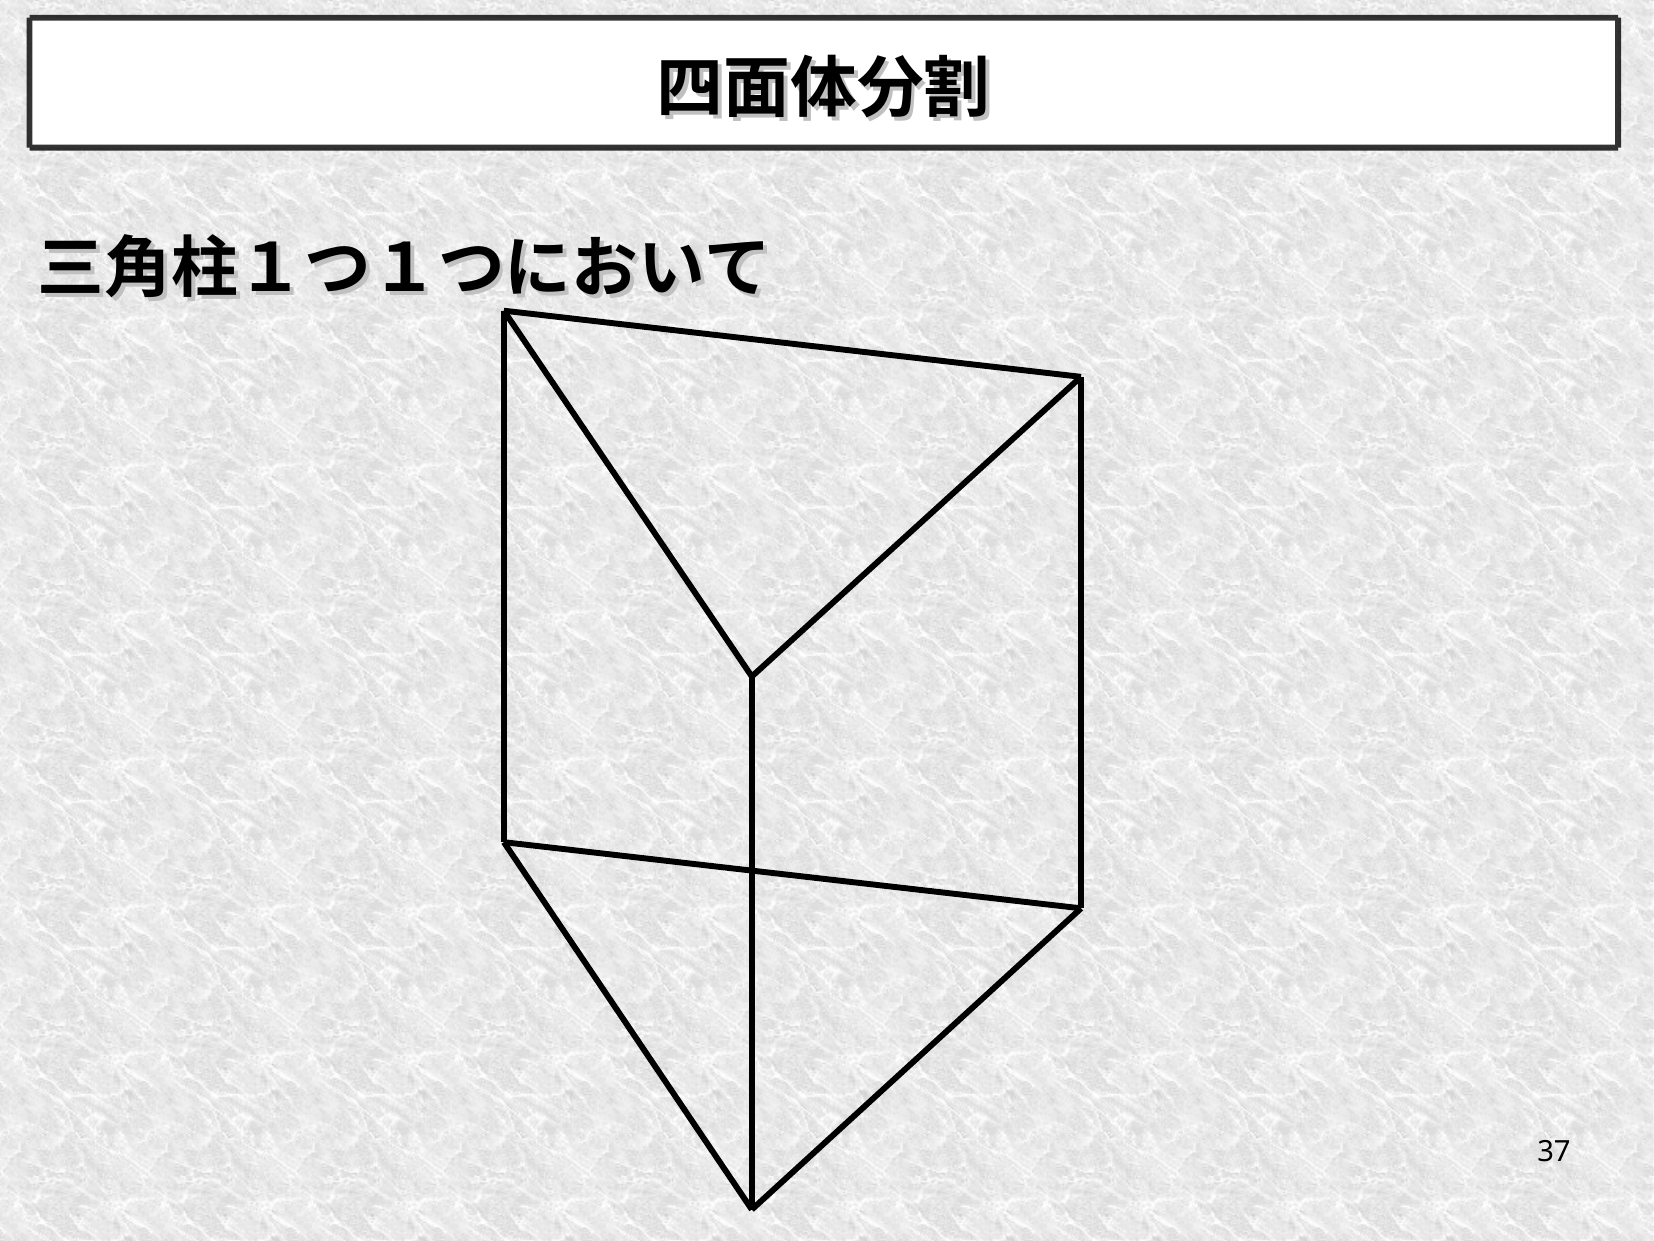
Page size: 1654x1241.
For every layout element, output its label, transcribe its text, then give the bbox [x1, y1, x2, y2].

text_box 四面体分割 [29, 17, 1619, 148]
picture [0, 0, 1654, 1241]
text_box 三角柱１つ１つにおいて [22, 206, 939, 296]
